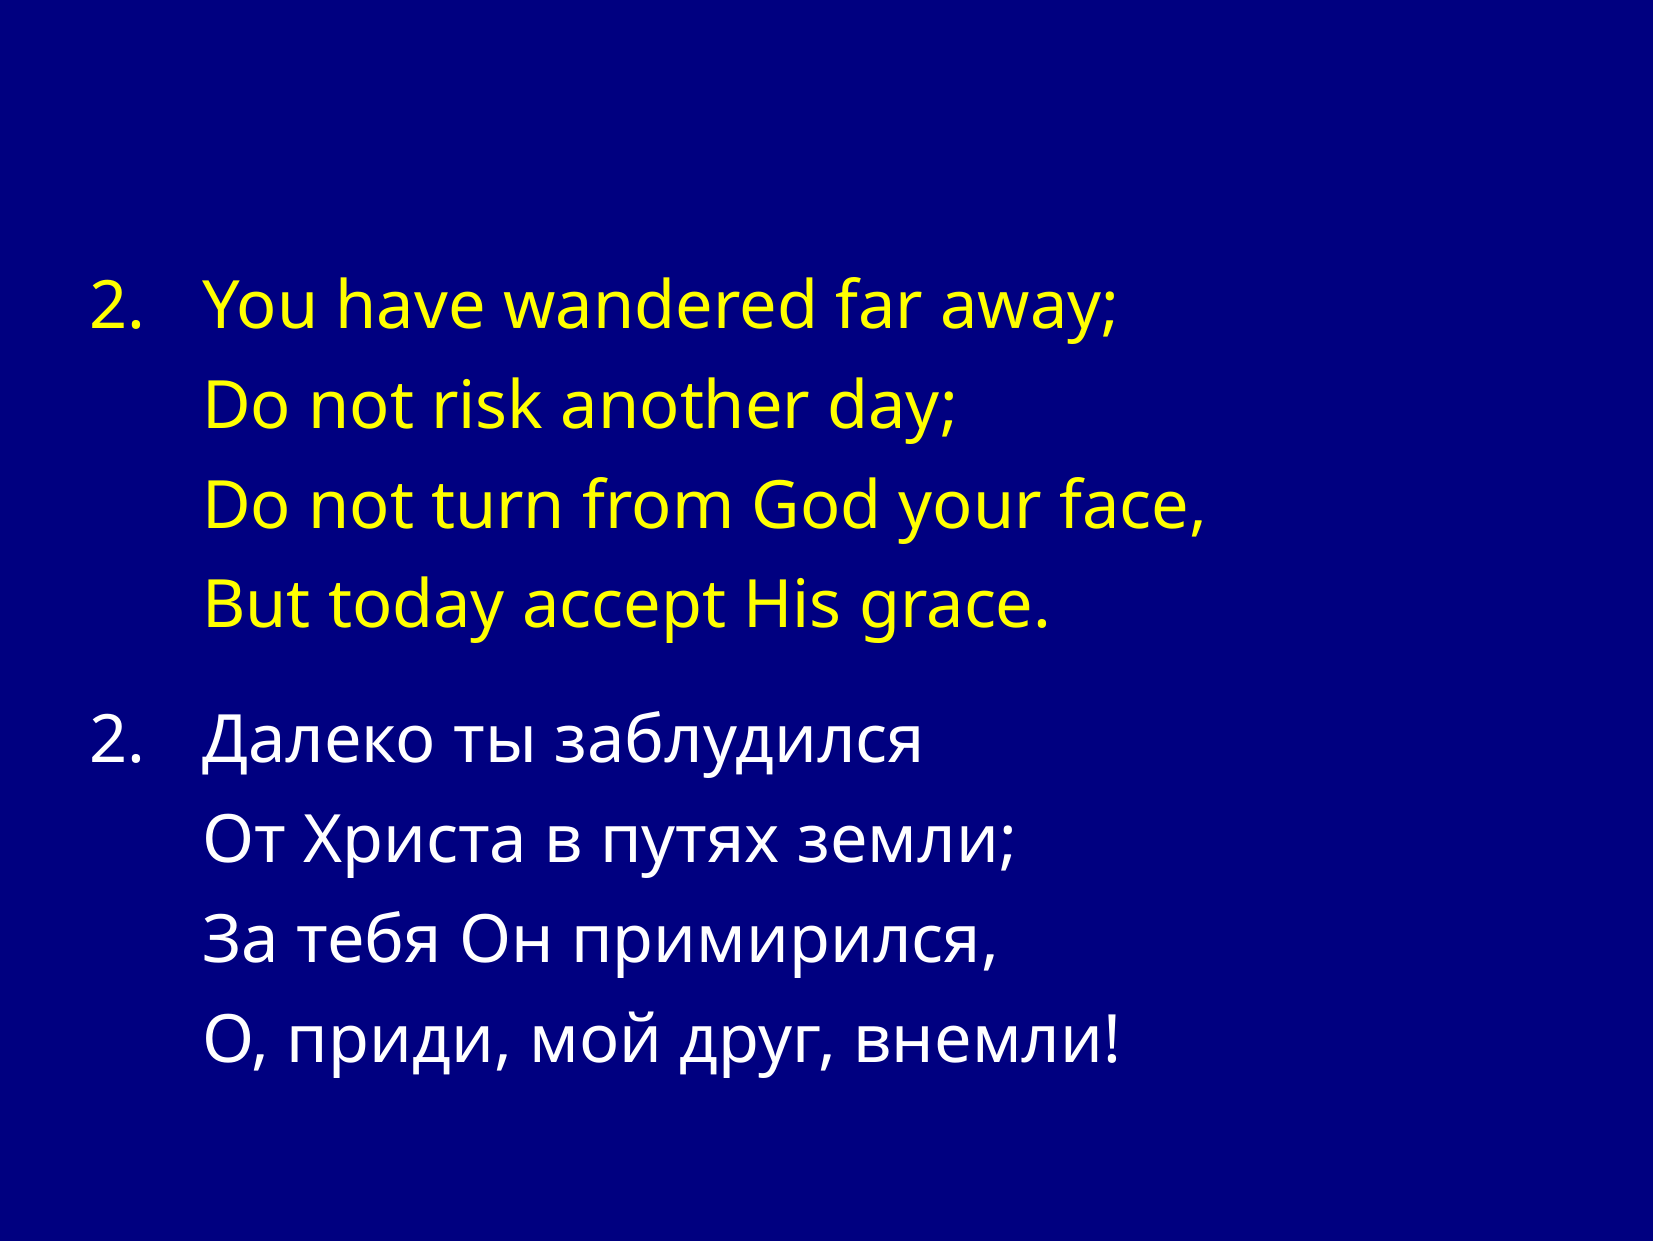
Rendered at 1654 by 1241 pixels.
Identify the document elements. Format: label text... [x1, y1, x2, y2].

text_box 2. Далеко ты заблудился От Христа в путях земли; За тебя Он примирился, О, приди, мой друг, внемли! [75, 675, 1576, 1163]
text_box 2. You have wandered far away; Do not risk another day; Do not turn from God your face, But today accept His grace. [75, 150, 1576, 638]
